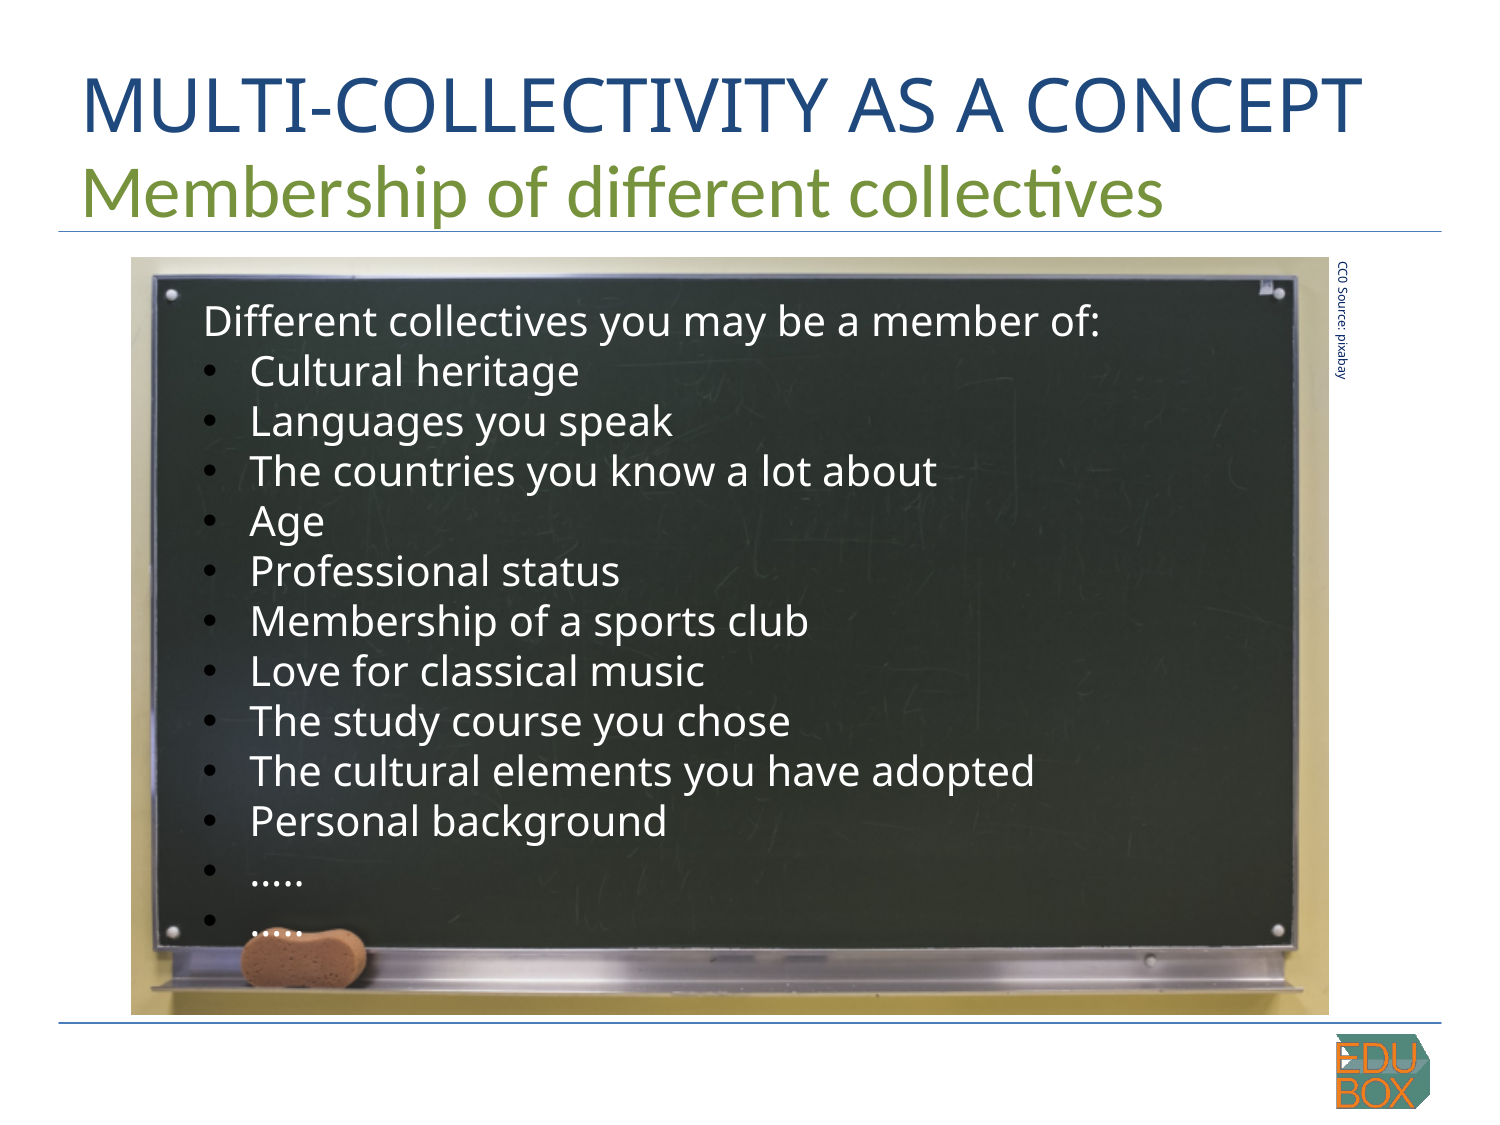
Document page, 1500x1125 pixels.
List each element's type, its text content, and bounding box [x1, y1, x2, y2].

text_box CC0 Source: pixabay [1326, 246, 1359, 619]
list Membership of different collectives [64, 127, 1355, 247]
text_box Different collectives you may be a member of: Cultural heritage Languages you speak The countries you know a lot about Age Professional status Membership of a sports club Love for classical music The study course you chose The cultural elements you have adopted Personal background ….. ….. [187, 287, 1284, 1010]
title MULTI-COLLECTIVITY AS A CONCEPT [64, 42, 1475, 153]
picture [1328, 1028, 1437, 1114]
picture [131, 257, 1329, 1015]
